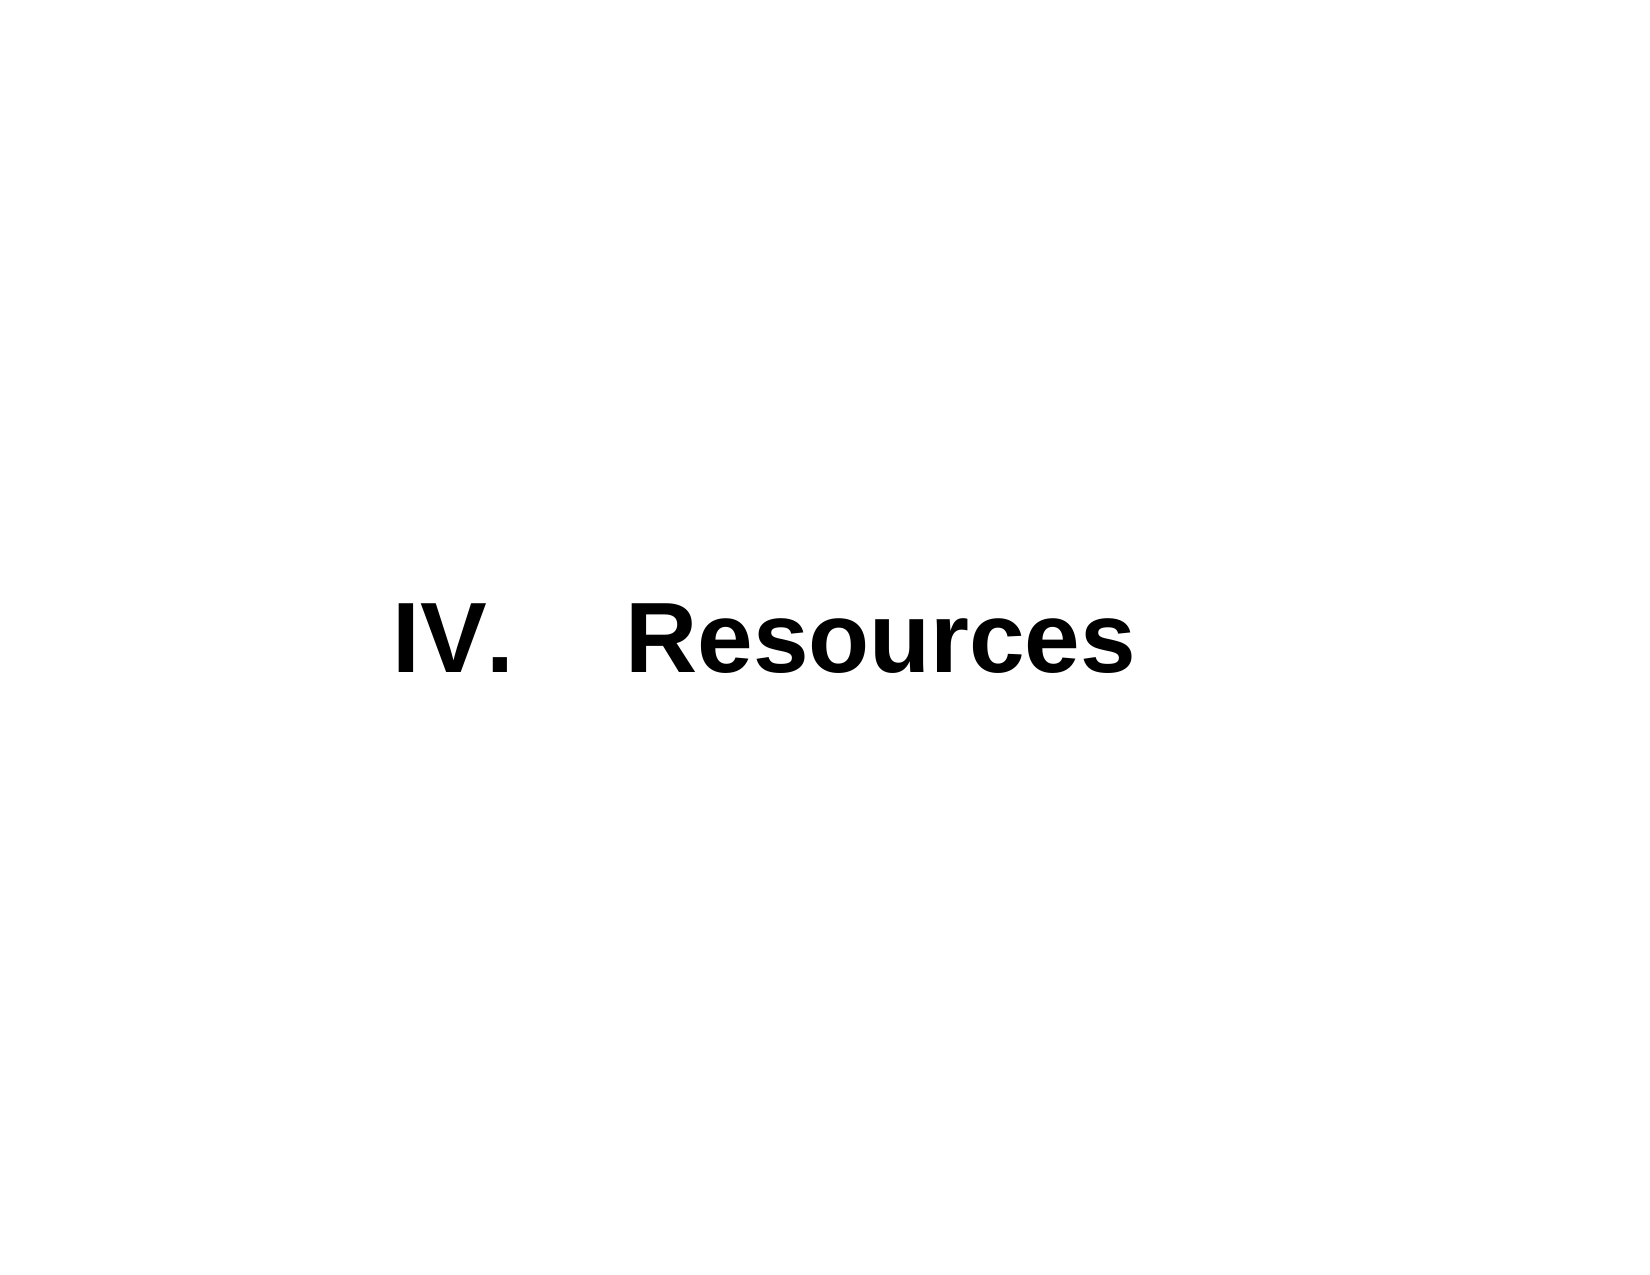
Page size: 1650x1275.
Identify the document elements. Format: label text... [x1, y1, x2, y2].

text_box IV. Resources [377, 564, 1152, 701]
